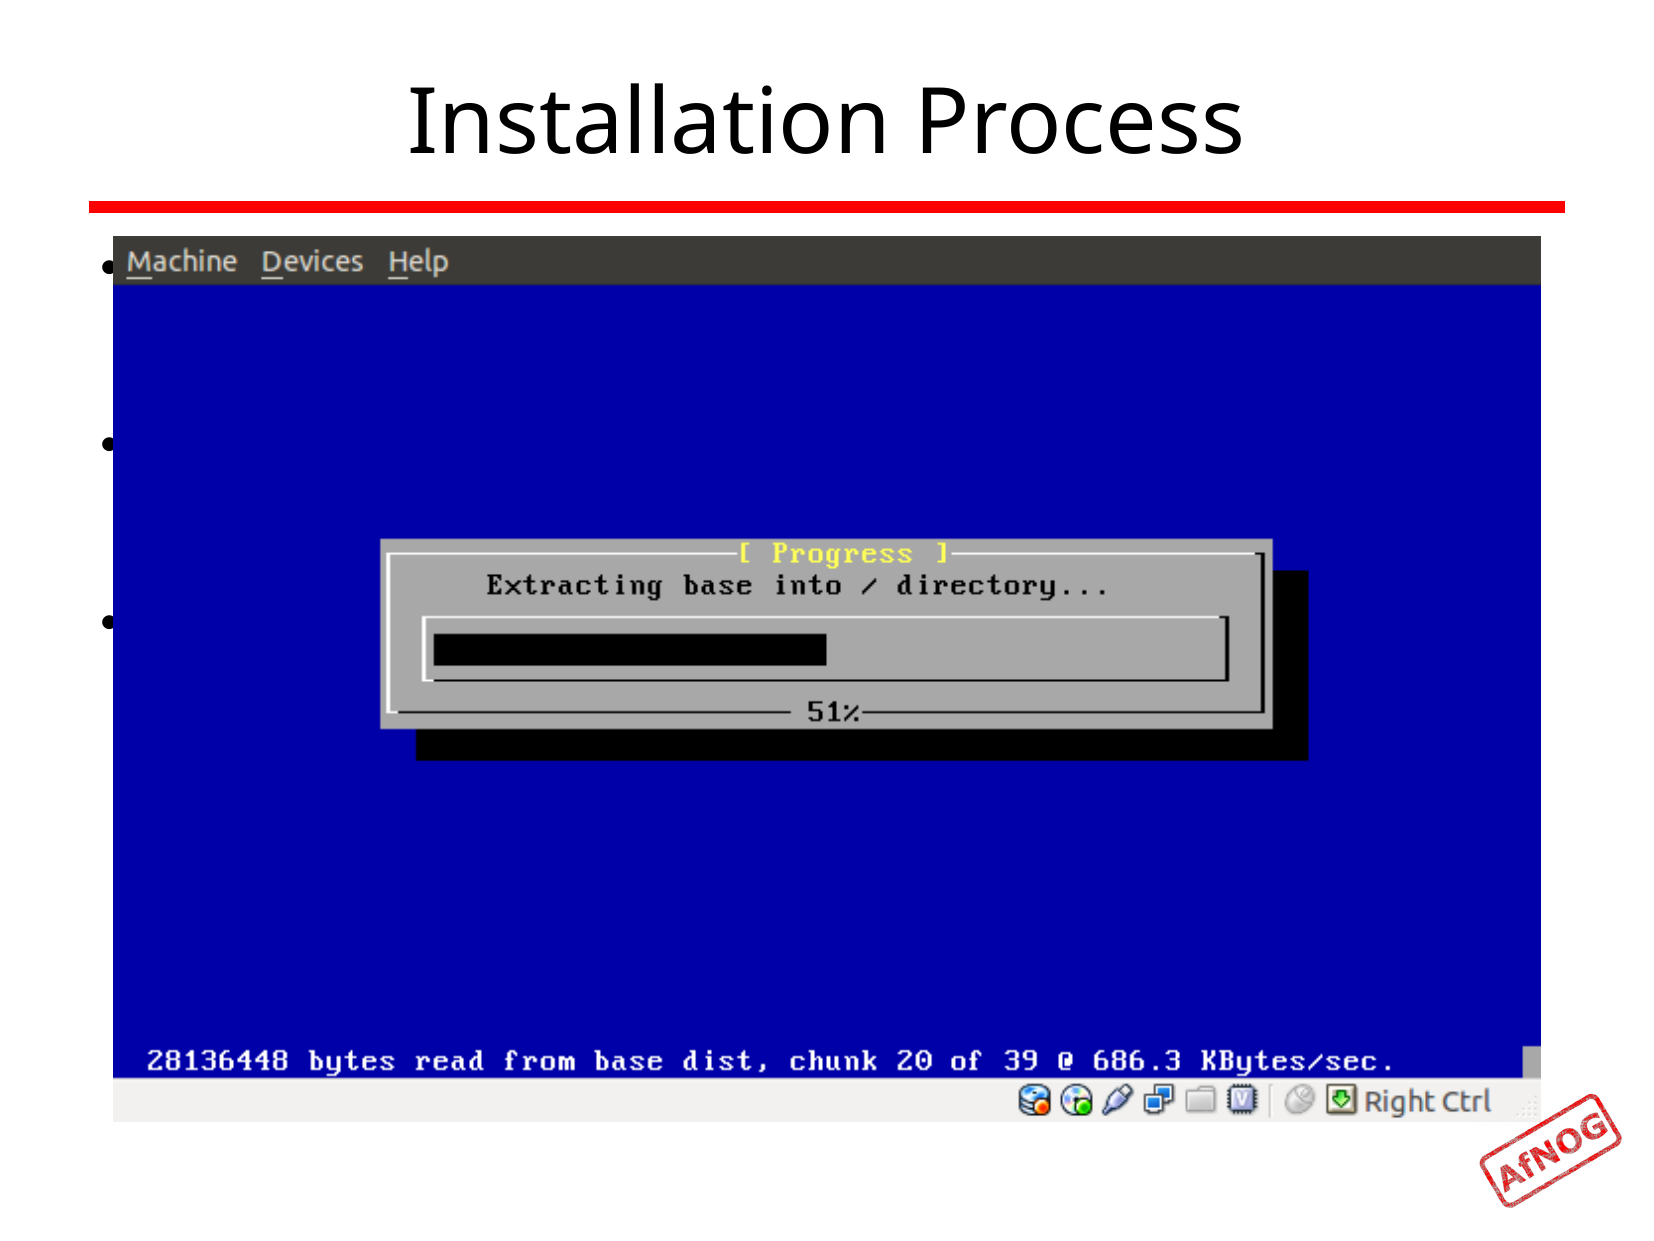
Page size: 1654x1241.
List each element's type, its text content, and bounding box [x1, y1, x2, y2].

picture [1476, 1090, 1625, 1211]
list This will take a few minutes Return to distributions menu: No From the main menu, choose Configure [82, 236, 319, 1108]
picture [319, 236, 1572, 1122]
title Installation Process [88, 36, 1565, 200]
